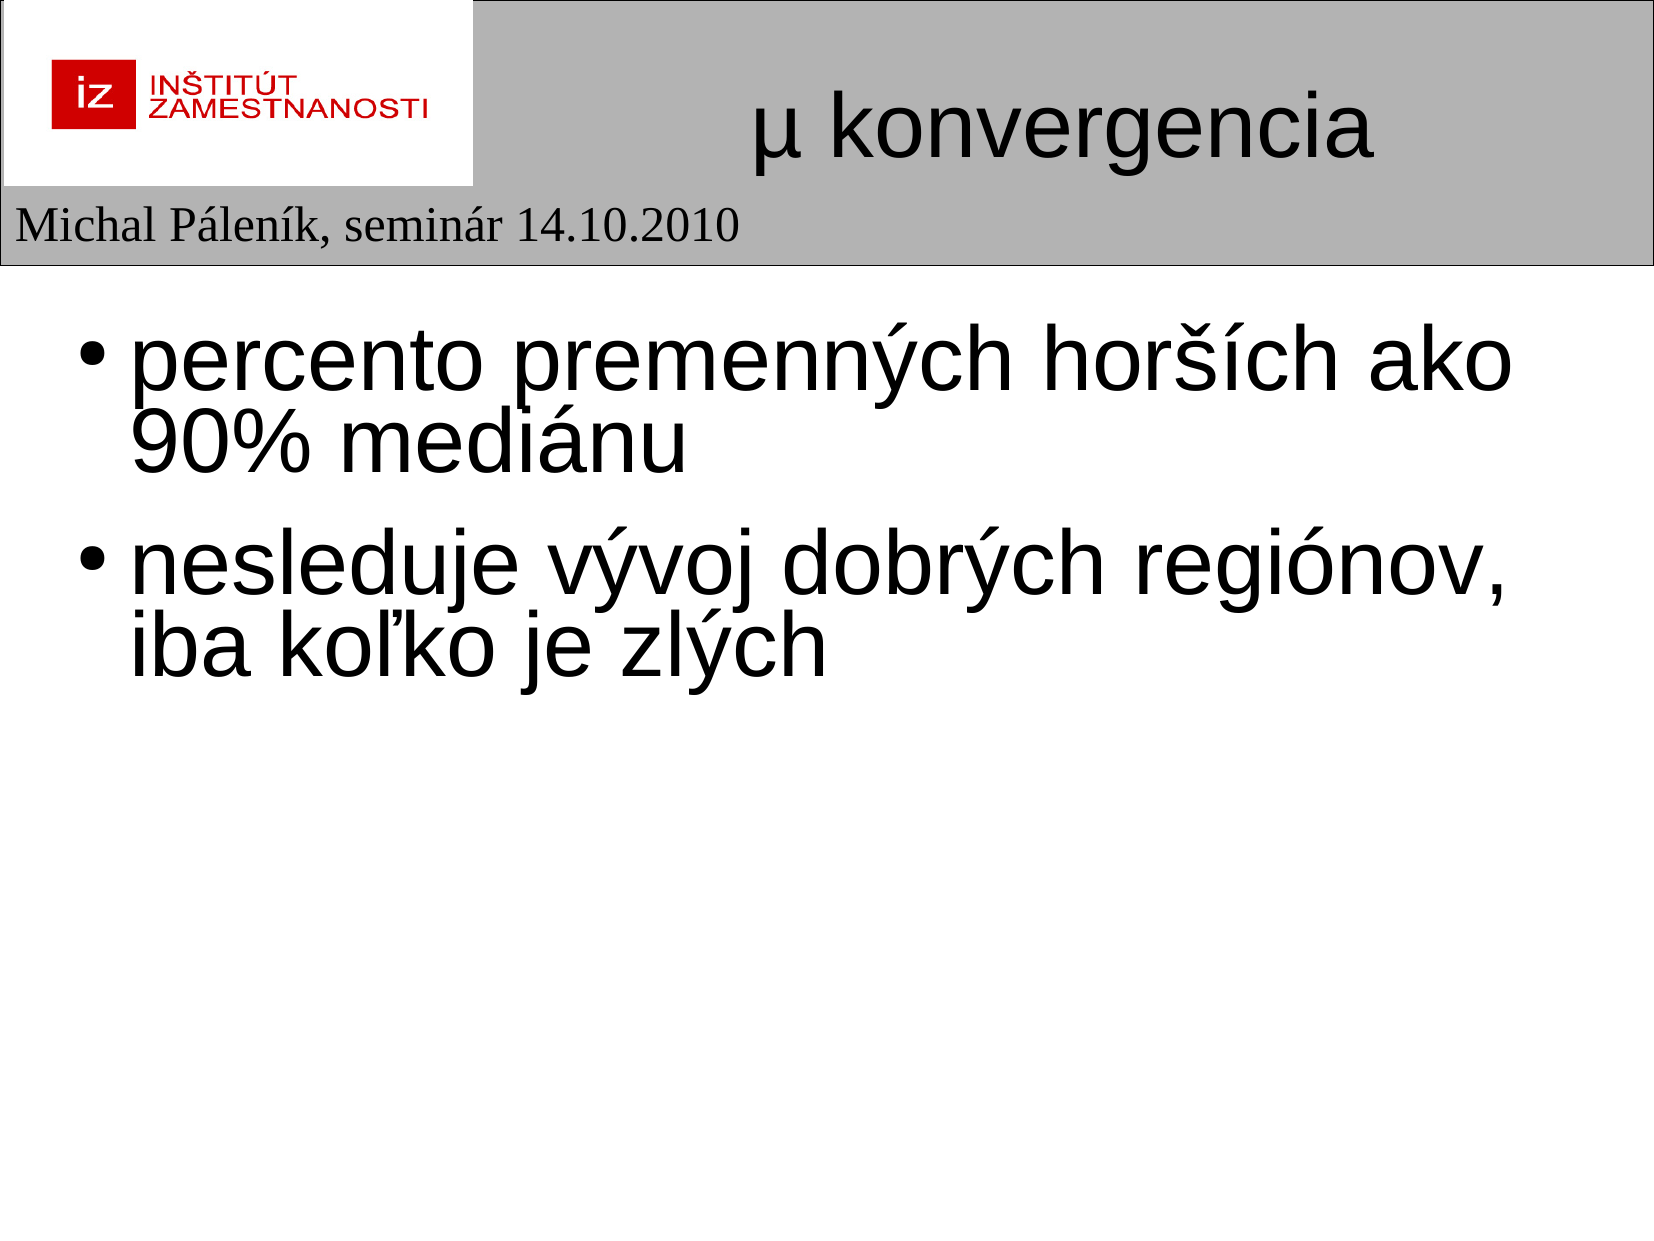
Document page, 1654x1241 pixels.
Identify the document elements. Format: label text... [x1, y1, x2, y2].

list percento premenných horších ako 90% mediánu nesleduje vývoj dobrých regiónov, iba koľko je zlých [59, 324, 1625, 1167]
picture [4, 0, 473, 186]
title µ konvergencia [561, 37, 1565, 229]
